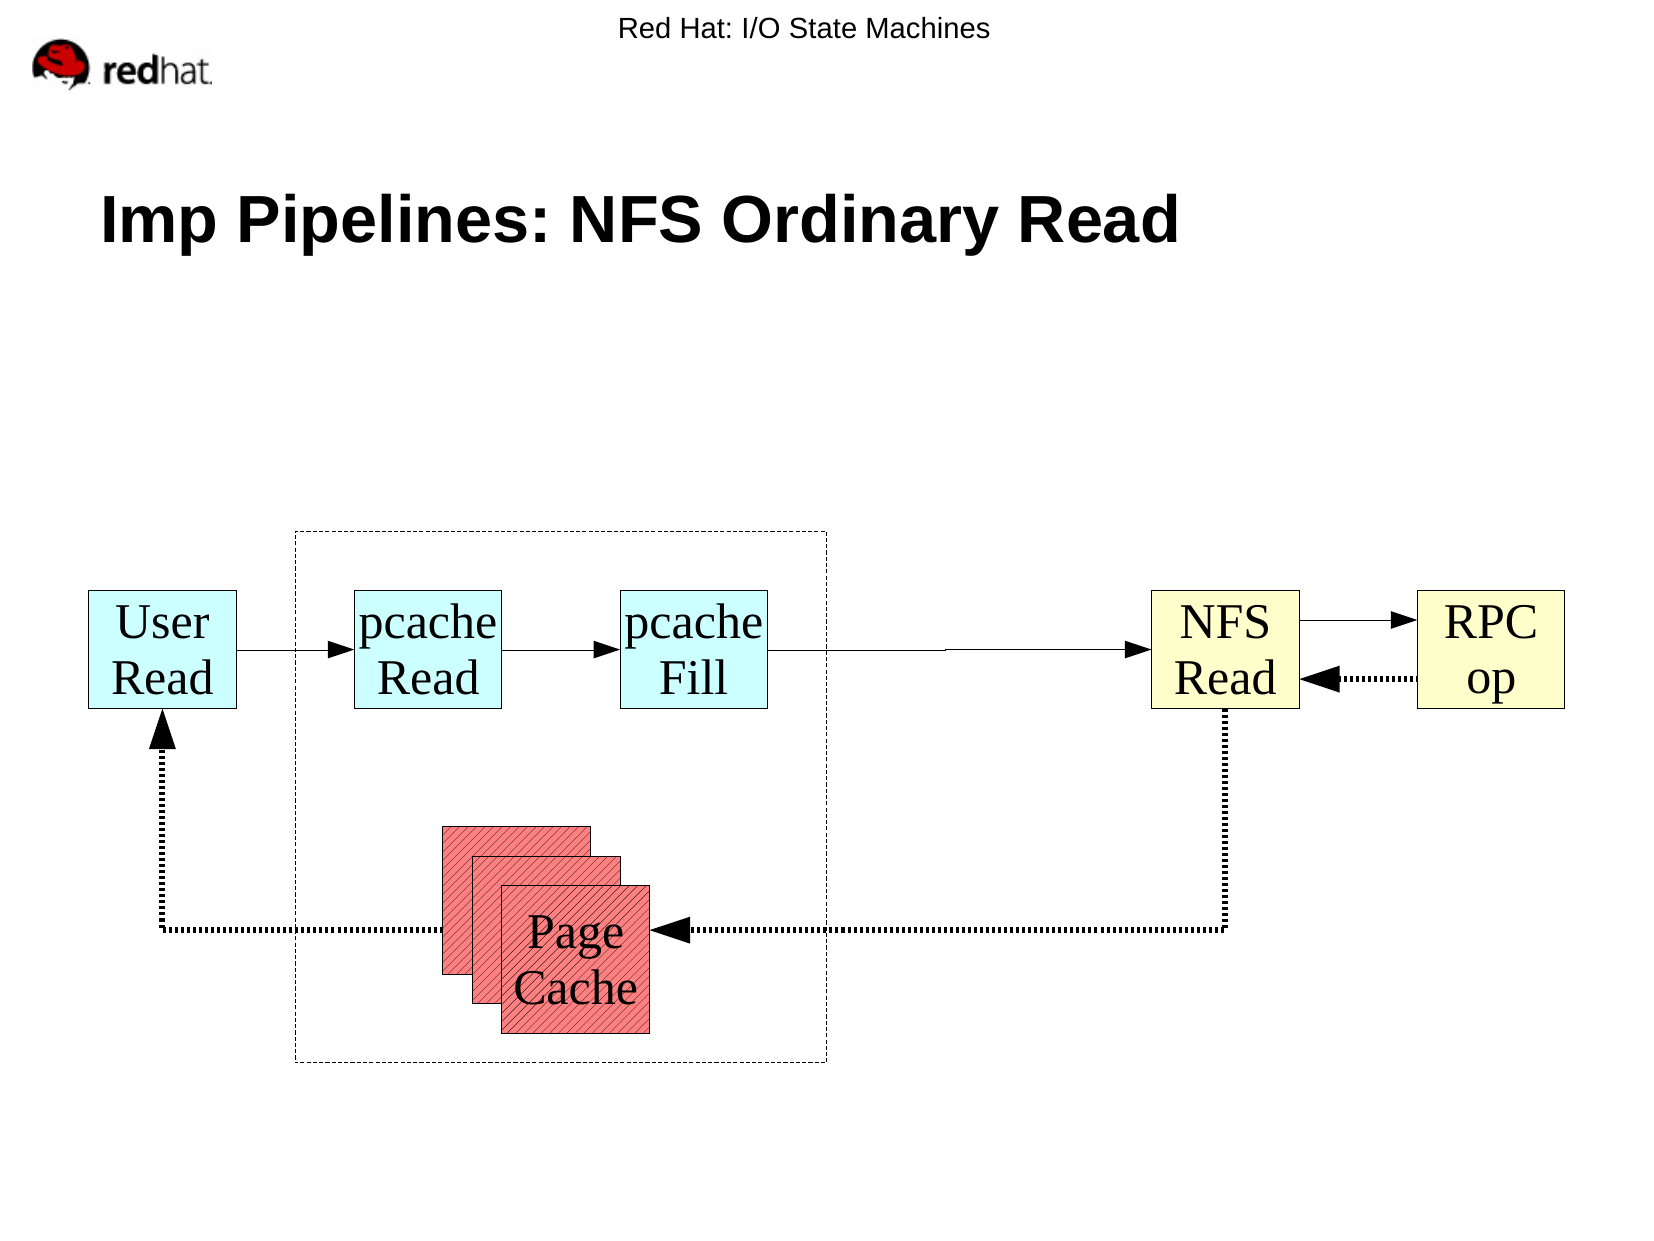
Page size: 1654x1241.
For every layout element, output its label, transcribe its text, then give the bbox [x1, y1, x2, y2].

text_box NFS Read [1151, 590, 1300, 709]
text_box pcache Read [354, 590, 502, 709]
text_box User Read [88, 590, 237, 709]
picture [31, 37, 212, 98]
text_box pcache Fill [620, 590, 768, 709]
text_box Page Cache [501, 885, 650, 1034]
text_box RPC op [1417, 590, 1565, 709]
text_box [442, 826, 621, 1004]
title Imp Pipelines: NFS Ordinary Read [100, 164, 1506, 275]
